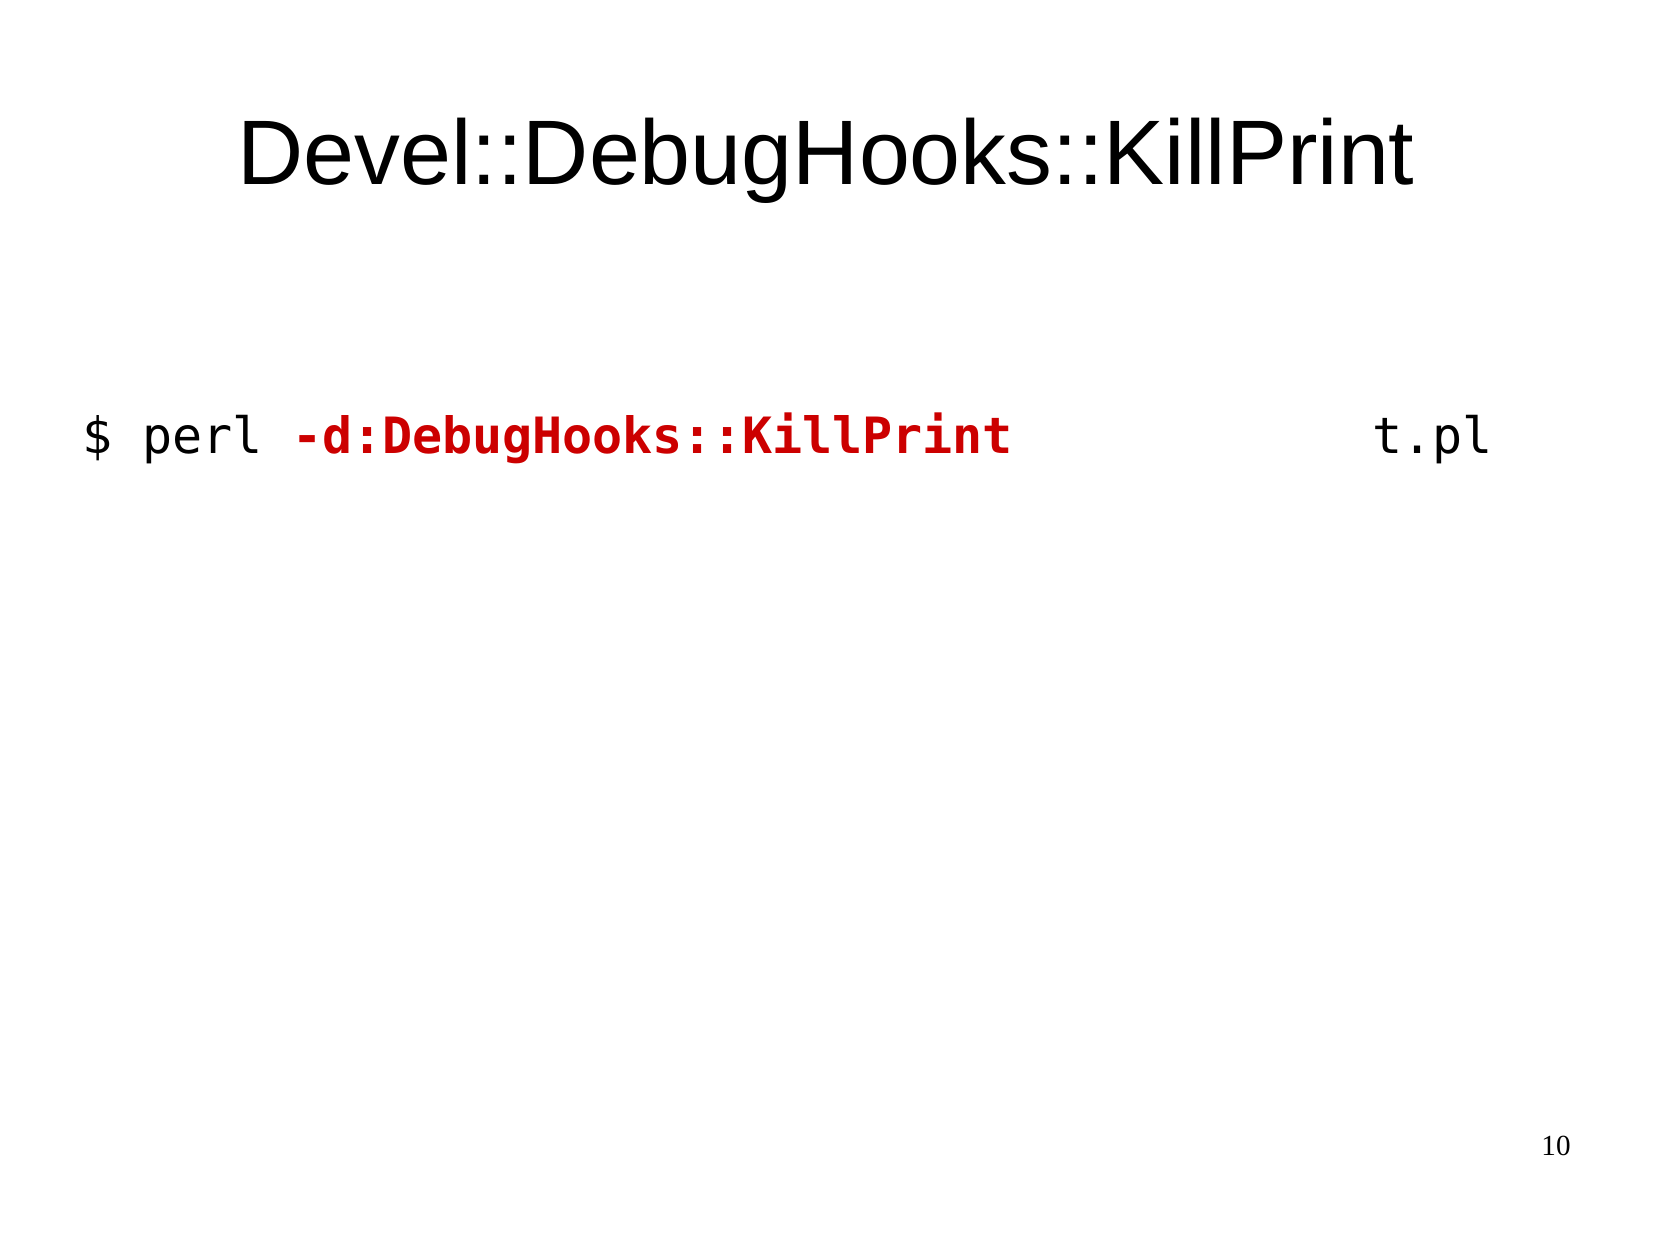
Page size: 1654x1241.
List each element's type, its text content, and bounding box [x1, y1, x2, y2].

title Devel::DebugHooks::KillPrint [82, 49, 1571, 257]
subtitle $ perl -d:DebugHooks::KillPrint t.pl [82, 290, 1571, 1158]
